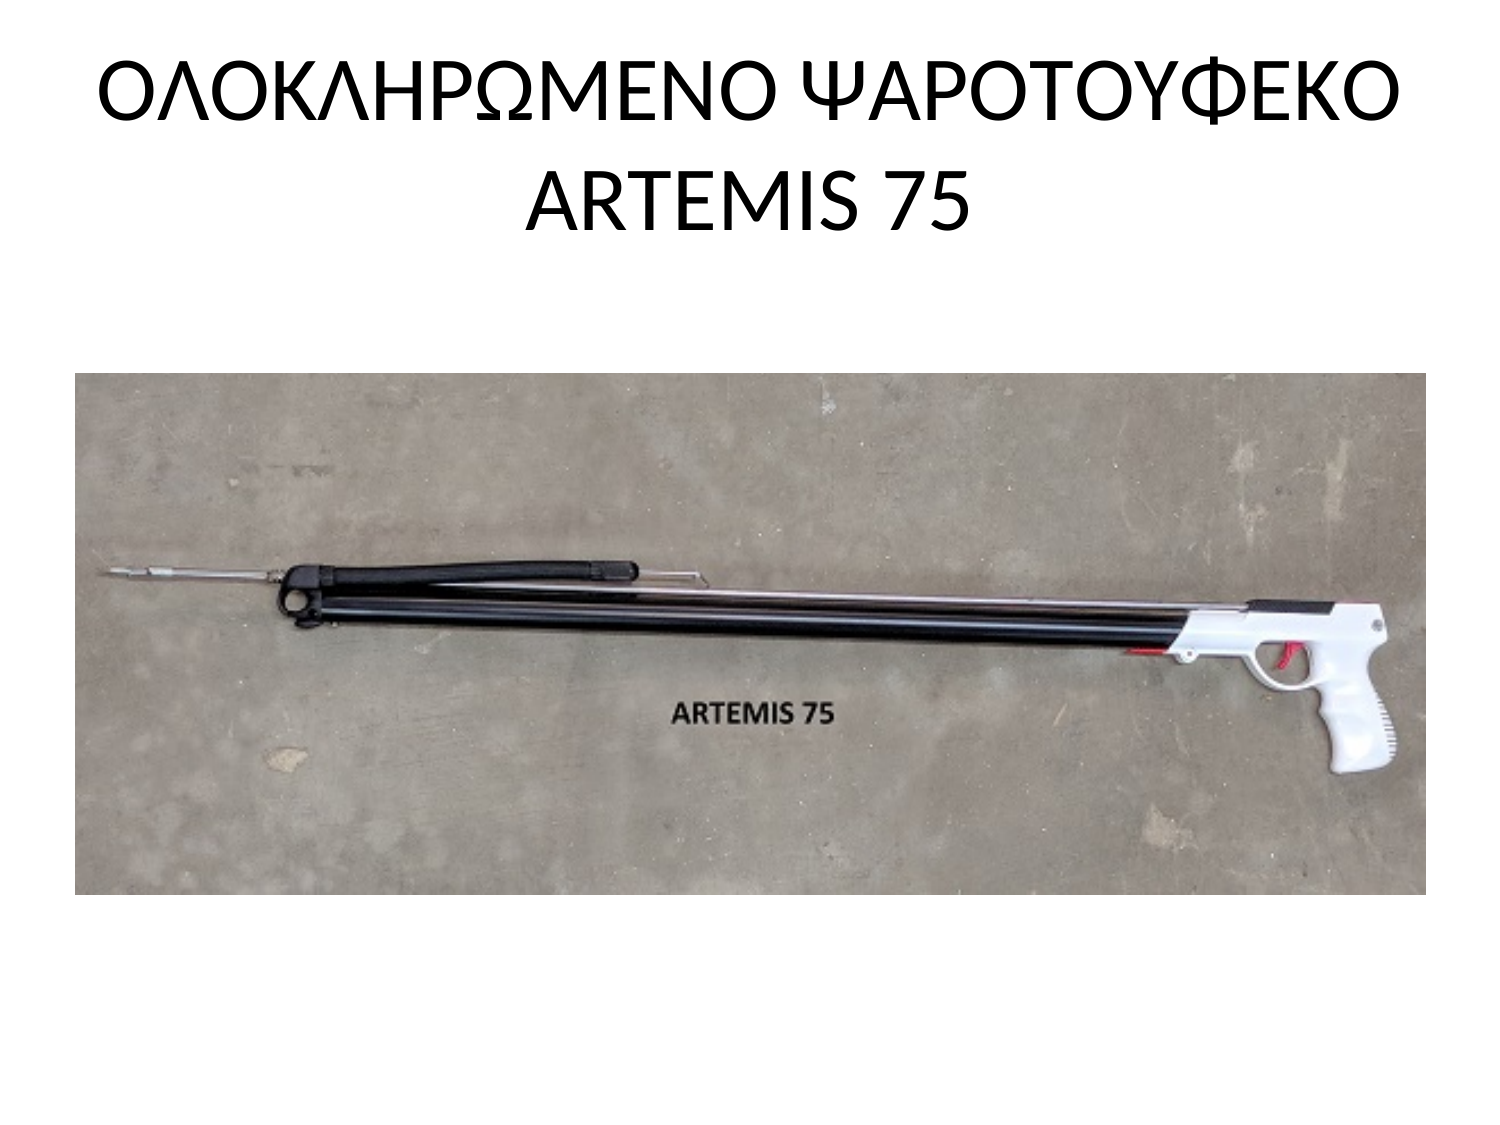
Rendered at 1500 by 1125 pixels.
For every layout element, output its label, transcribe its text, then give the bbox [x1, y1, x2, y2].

title ΟΛΟΚΛΗΡΩΜΕΝΟ ΨΑΡΟΤΟΥΦΕΚΟ ARTEMIS 75 [75, 21, 1426, 257]
picture [75, 373, 1426, 895]
